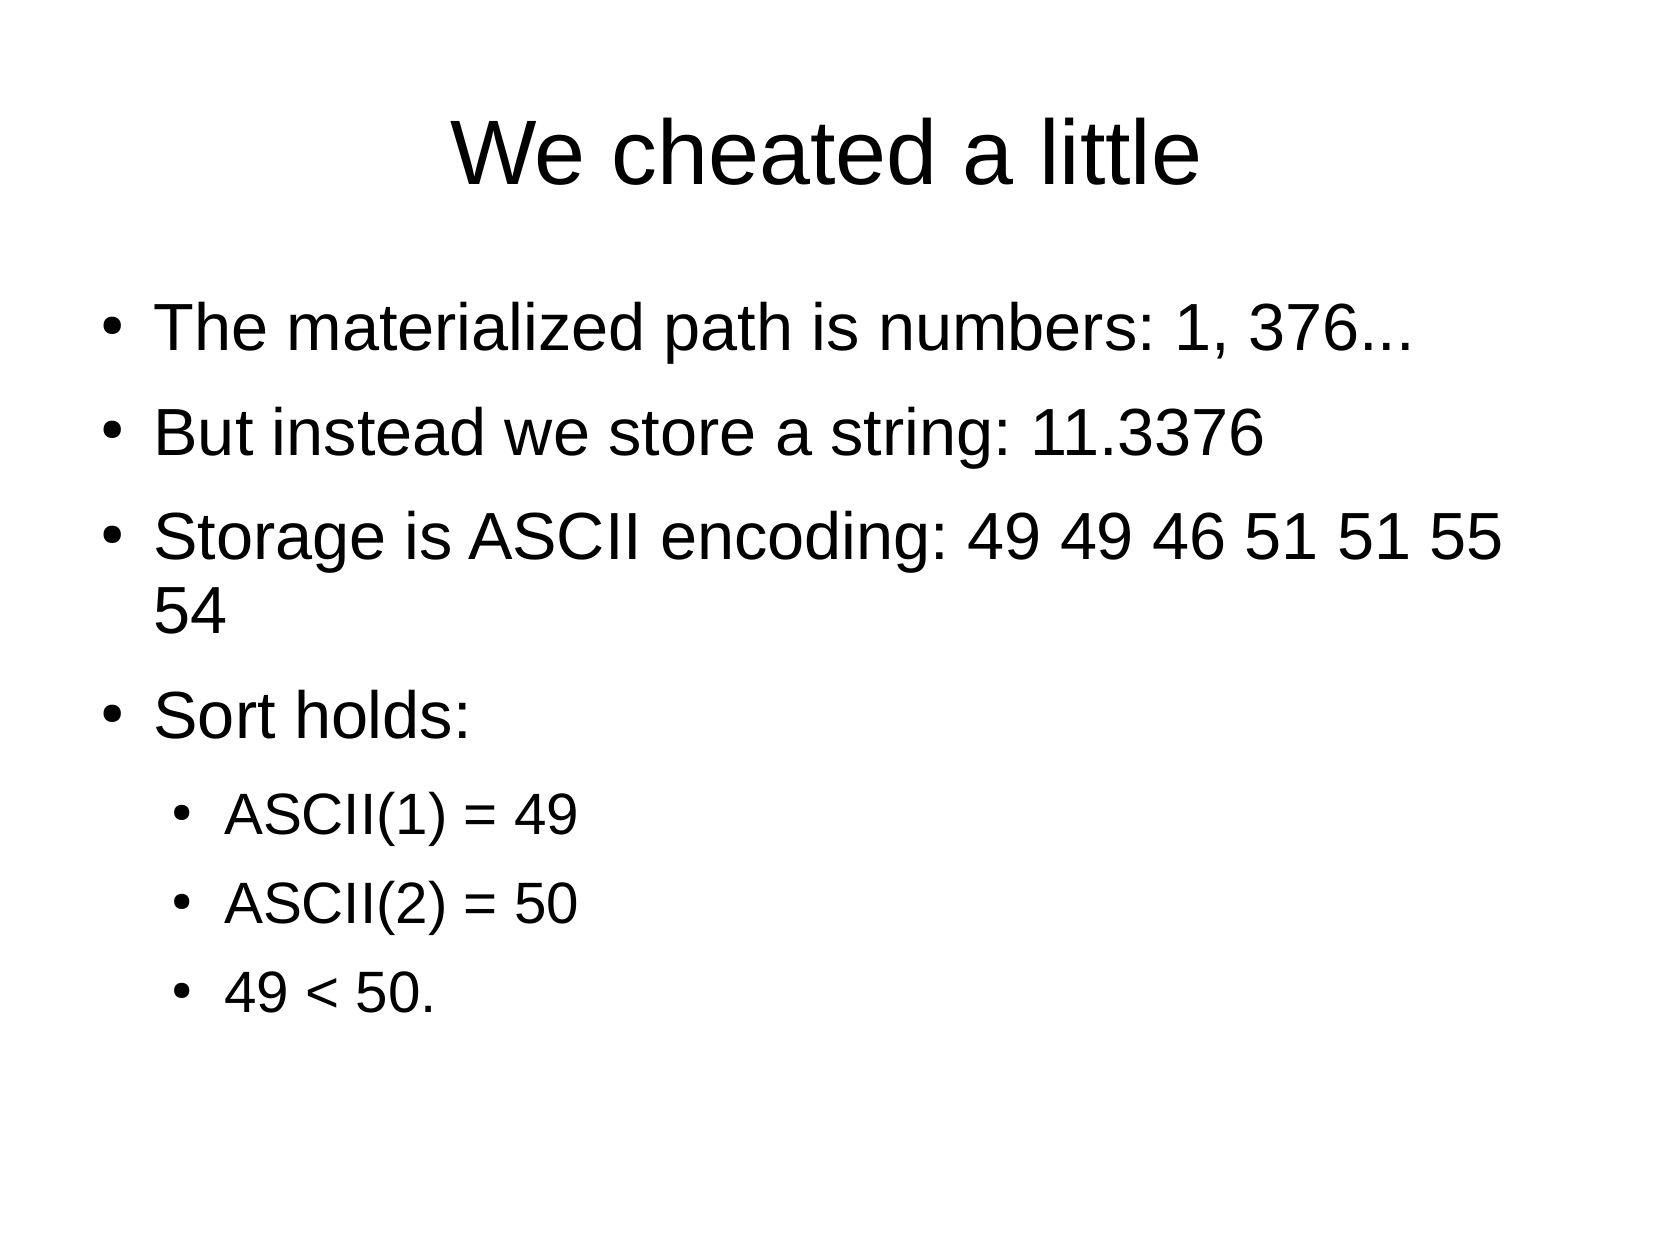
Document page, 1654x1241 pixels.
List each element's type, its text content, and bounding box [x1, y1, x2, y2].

list The materialized path is numbers: 1, 376... But instead we store a string: 11.3376 Storage is ASCII encoding: 49 49 46 51 51 55 54 Sort holds: ASCII(1) = 49 ASCII(2) = 50 49 < 50. [82, 290, 1571, 1109]
title We cheated a little [82, 49, 1571, 257]
